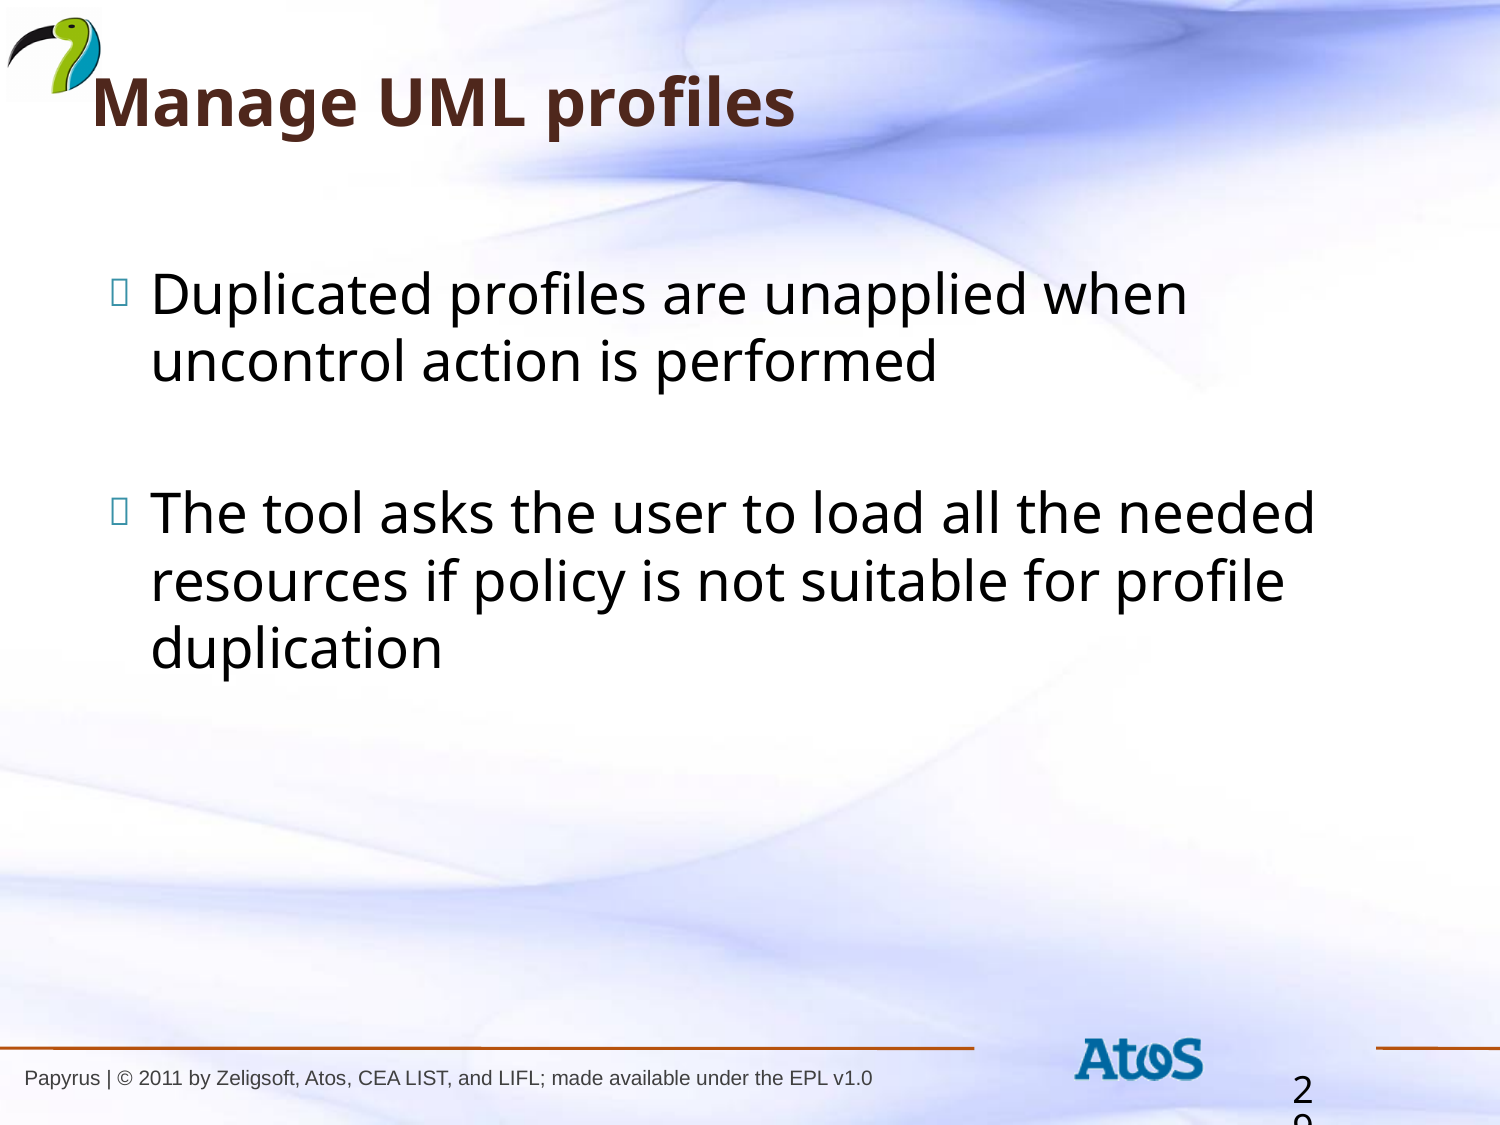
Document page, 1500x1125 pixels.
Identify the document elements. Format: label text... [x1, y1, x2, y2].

picture [0, 0, 1500, 1125]
slide_number <numéro> [1277, 1051, 1338, 1112]
picture [1297, 1117, 1308, 1125]
title Manage UML profiles [75, 45, 1425, 233]
list Duplicated profiles are unapplied when uncontrol action is performed The tool asks the user to load all the needed resources if policy is not suitable for profile duplication [75, 243, 1425, 986]
